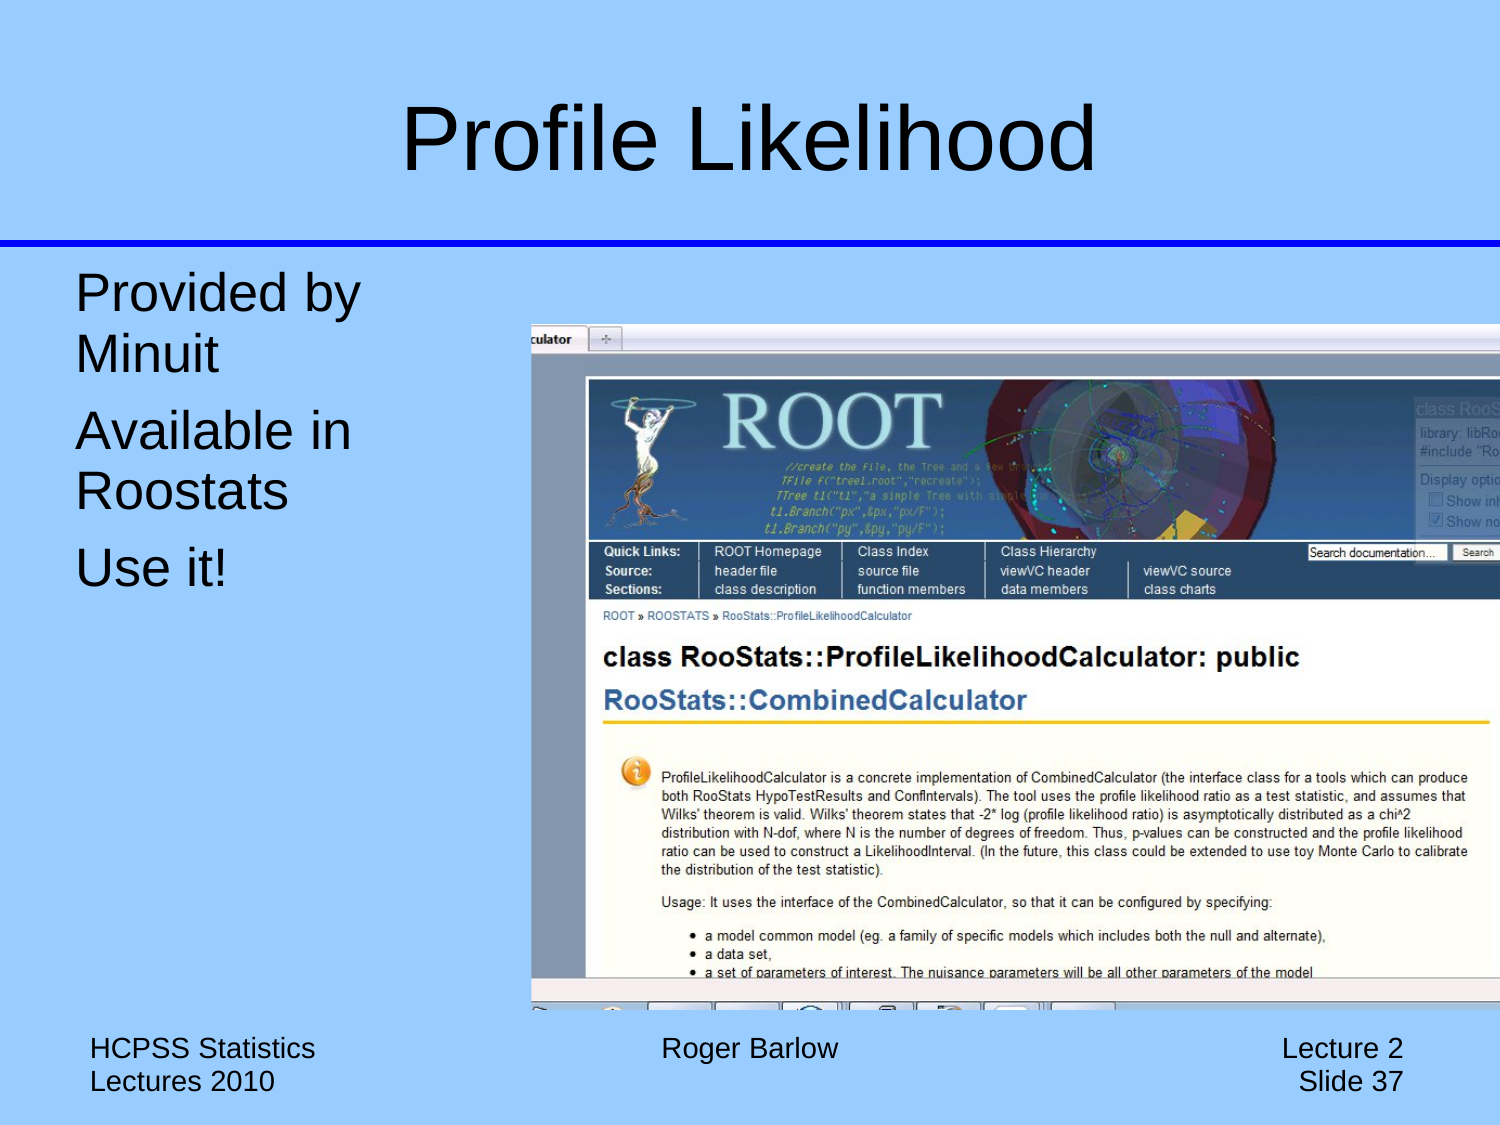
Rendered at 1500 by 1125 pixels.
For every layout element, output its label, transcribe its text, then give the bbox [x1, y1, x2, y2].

list Provided by Minuit Available in Roostats Use it! [75, 262, 502, 1006]
title Profile Likelihood [75, 45, 1426, 233]
picture [531, 324, 1500, 1010]
